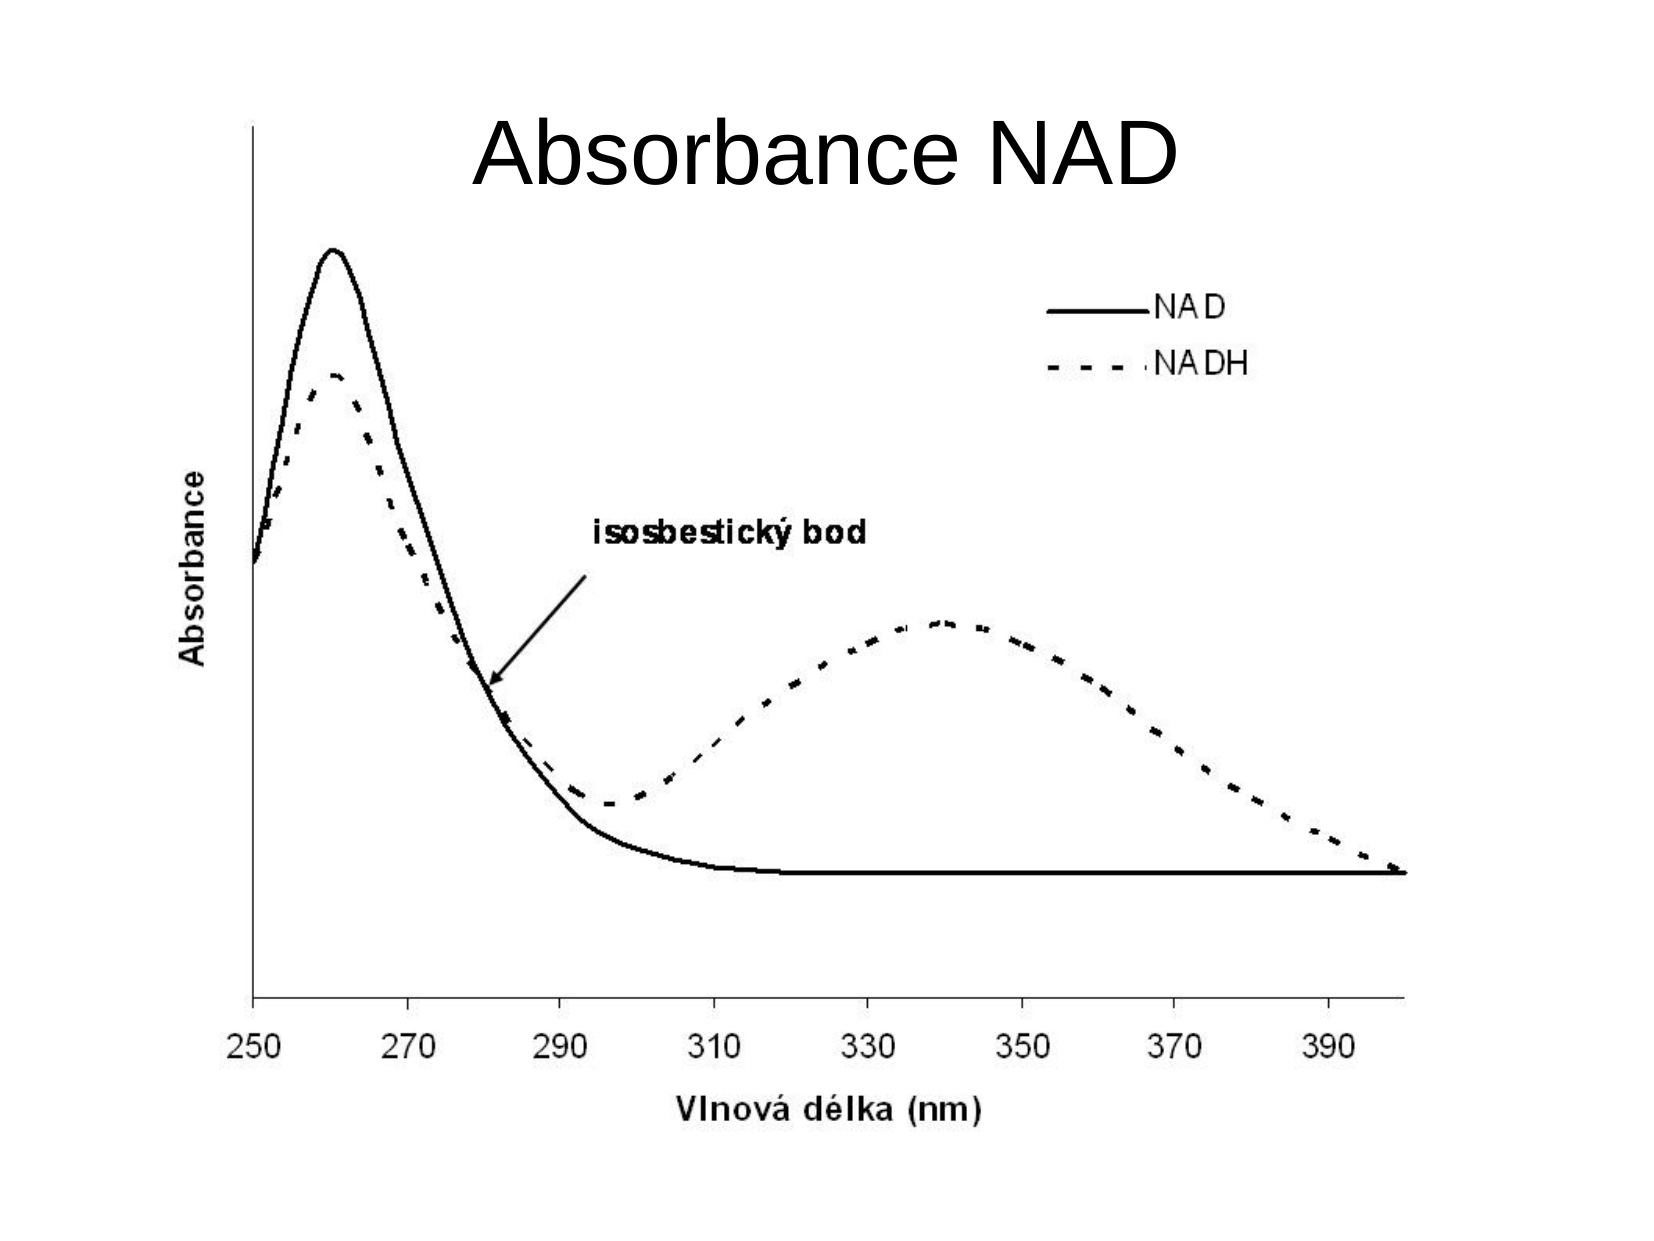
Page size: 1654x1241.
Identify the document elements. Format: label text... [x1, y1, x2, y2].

title Absorbance NAD [82, 49, 1571, 257]
picture [82, 56, 1583, 1182]
